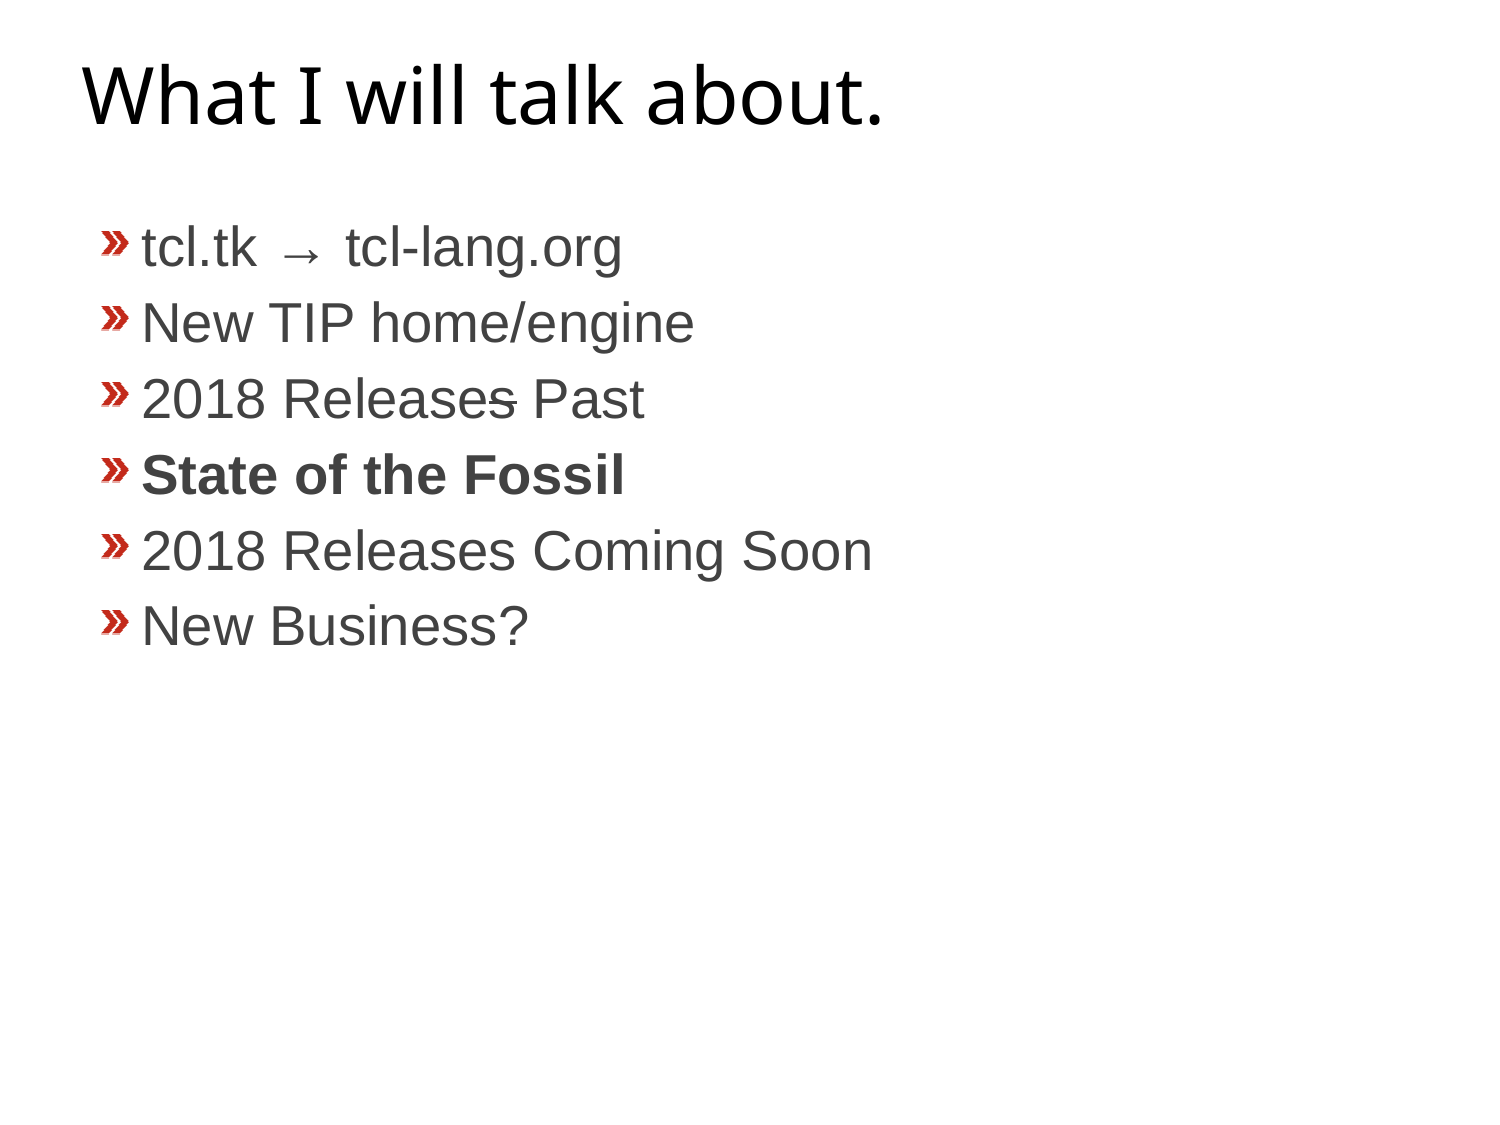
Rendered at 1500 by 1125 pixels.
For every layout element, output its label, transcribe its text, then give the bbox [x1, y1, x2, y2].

list tcl.tk → tcl-lang.org New TIP home/engine 2018 Releases Past State of the Fossil 2018 Releases Coming Soon New Business? [75, 210, 1425, 1125]
title What I will talk about. [75, 45, 1425, 210]
